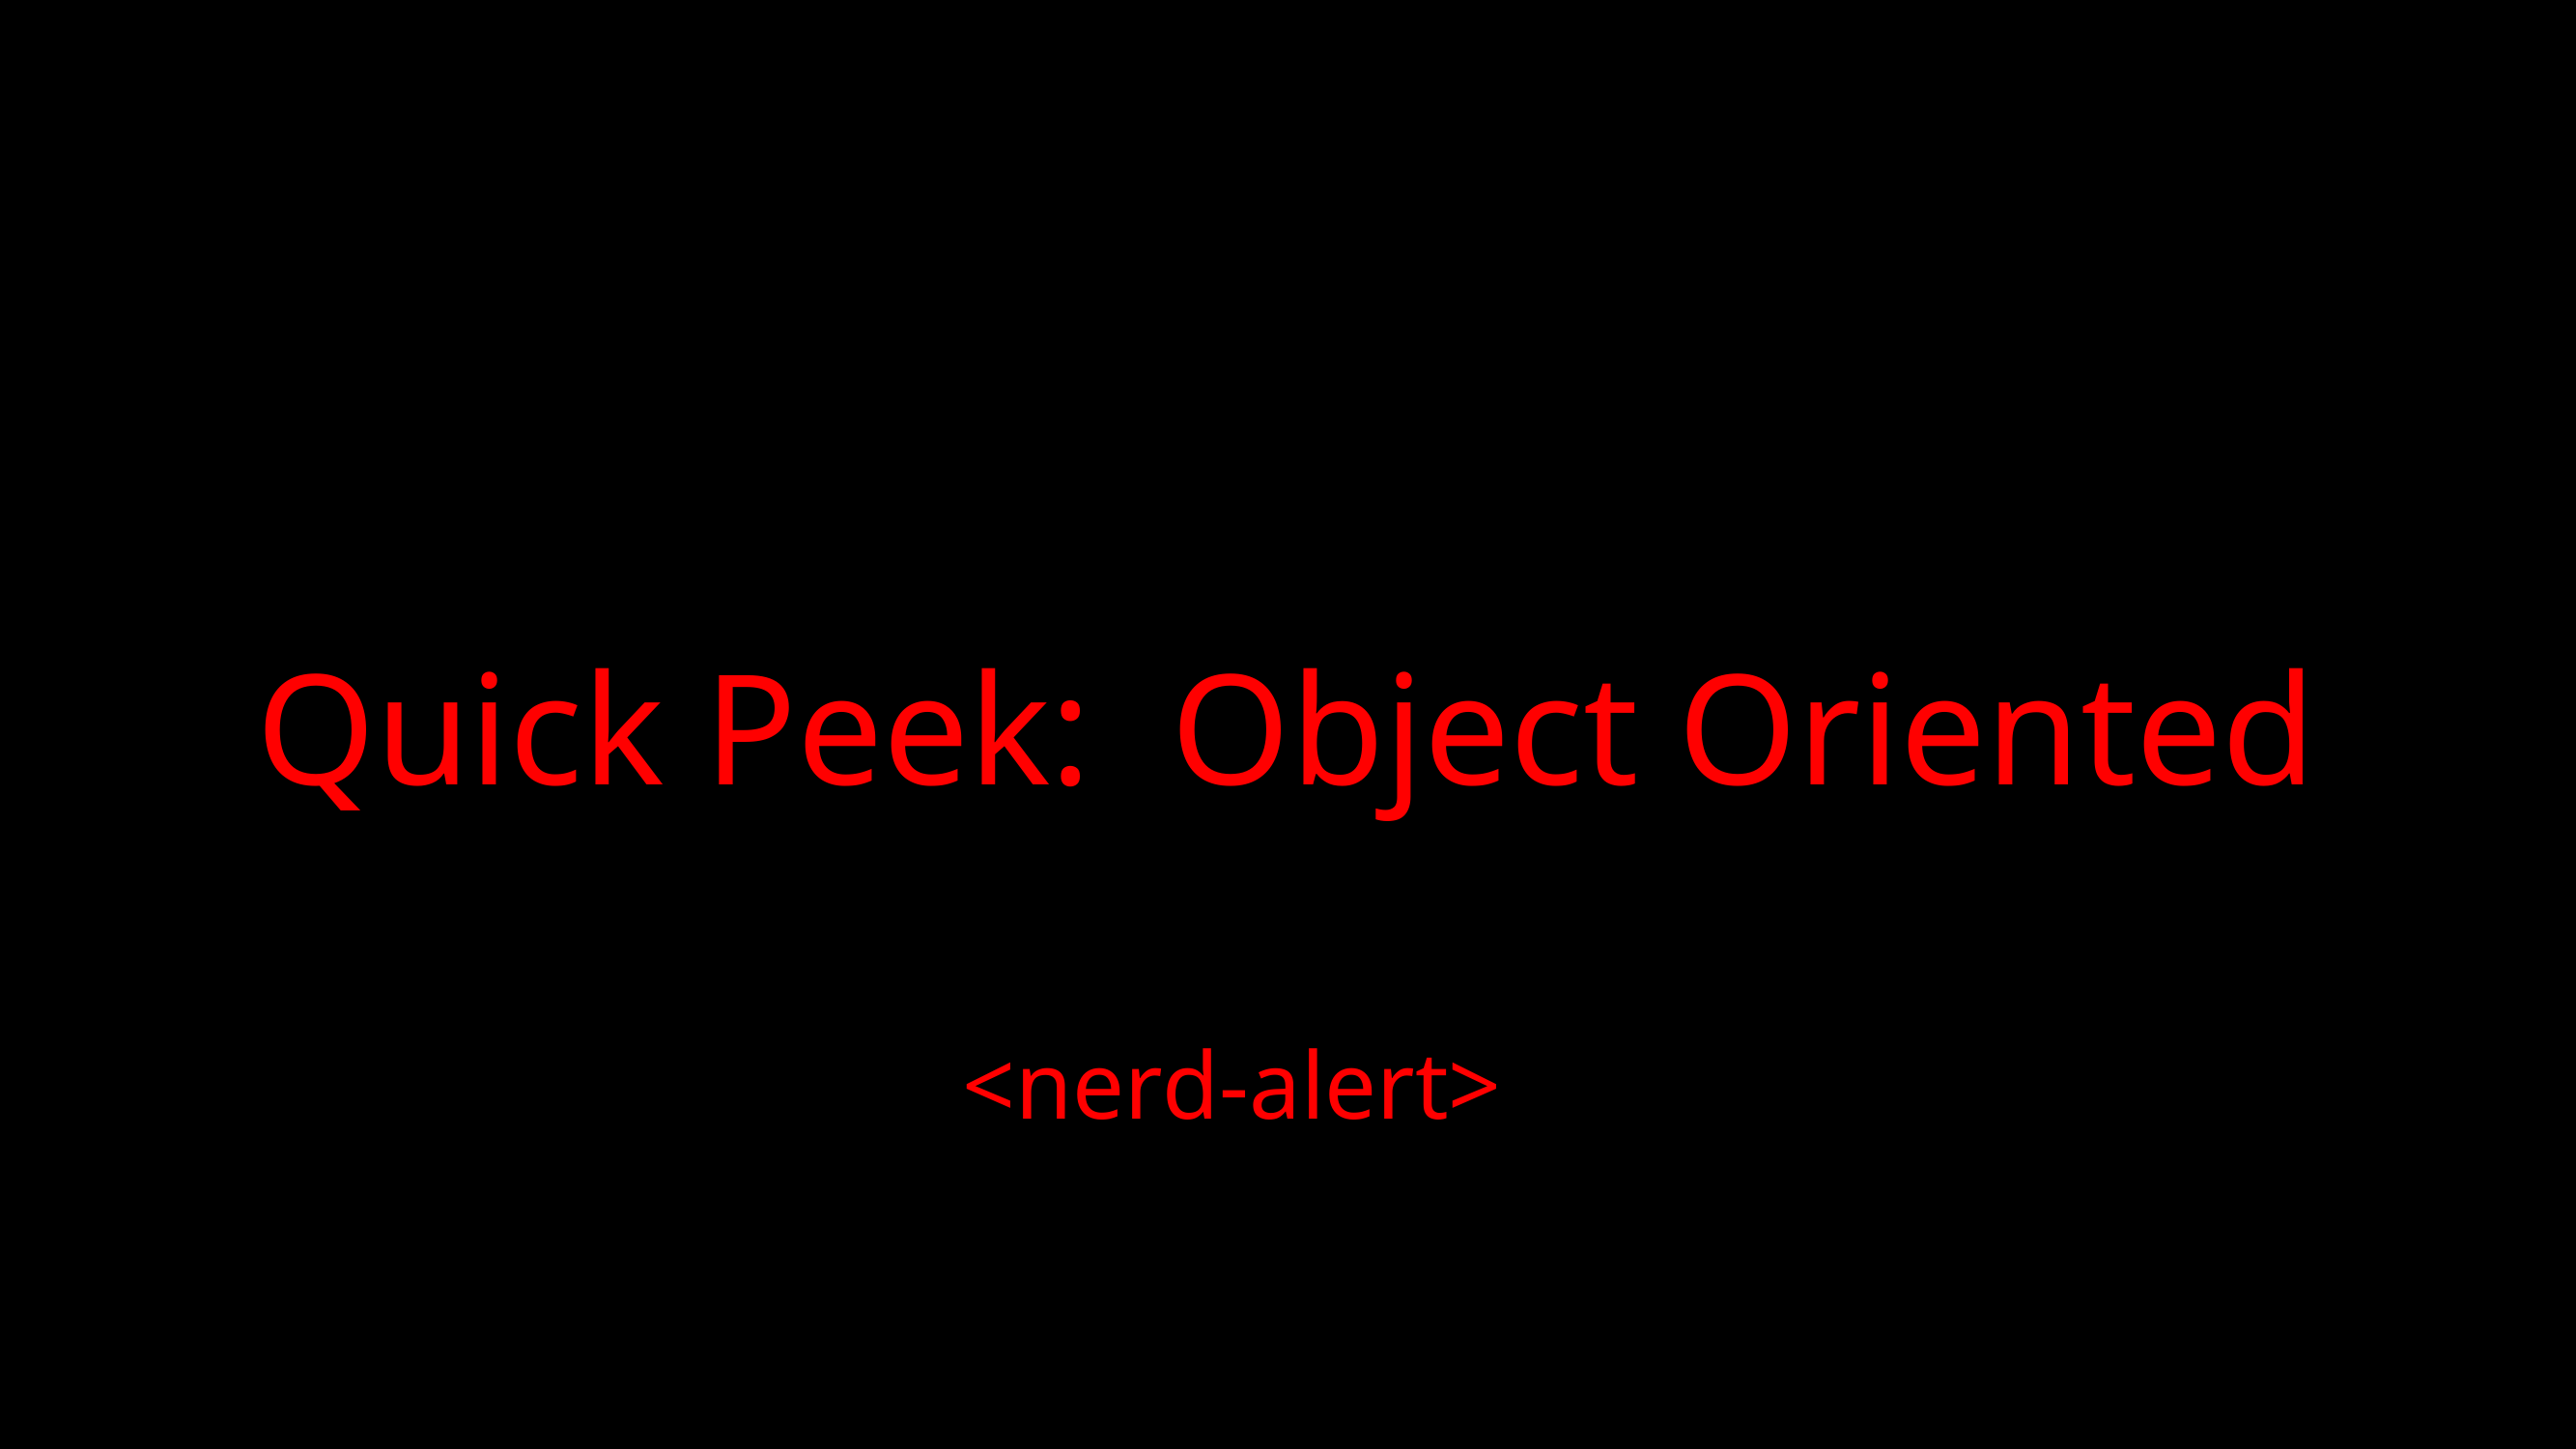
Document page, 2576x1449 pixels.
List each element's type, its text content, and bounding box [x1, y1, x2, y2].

title Quick Peek: Object Oriented [183, 440, 2392, 1007]
text_box <nerd-alert> [962, 1026, 1502, 1138]
